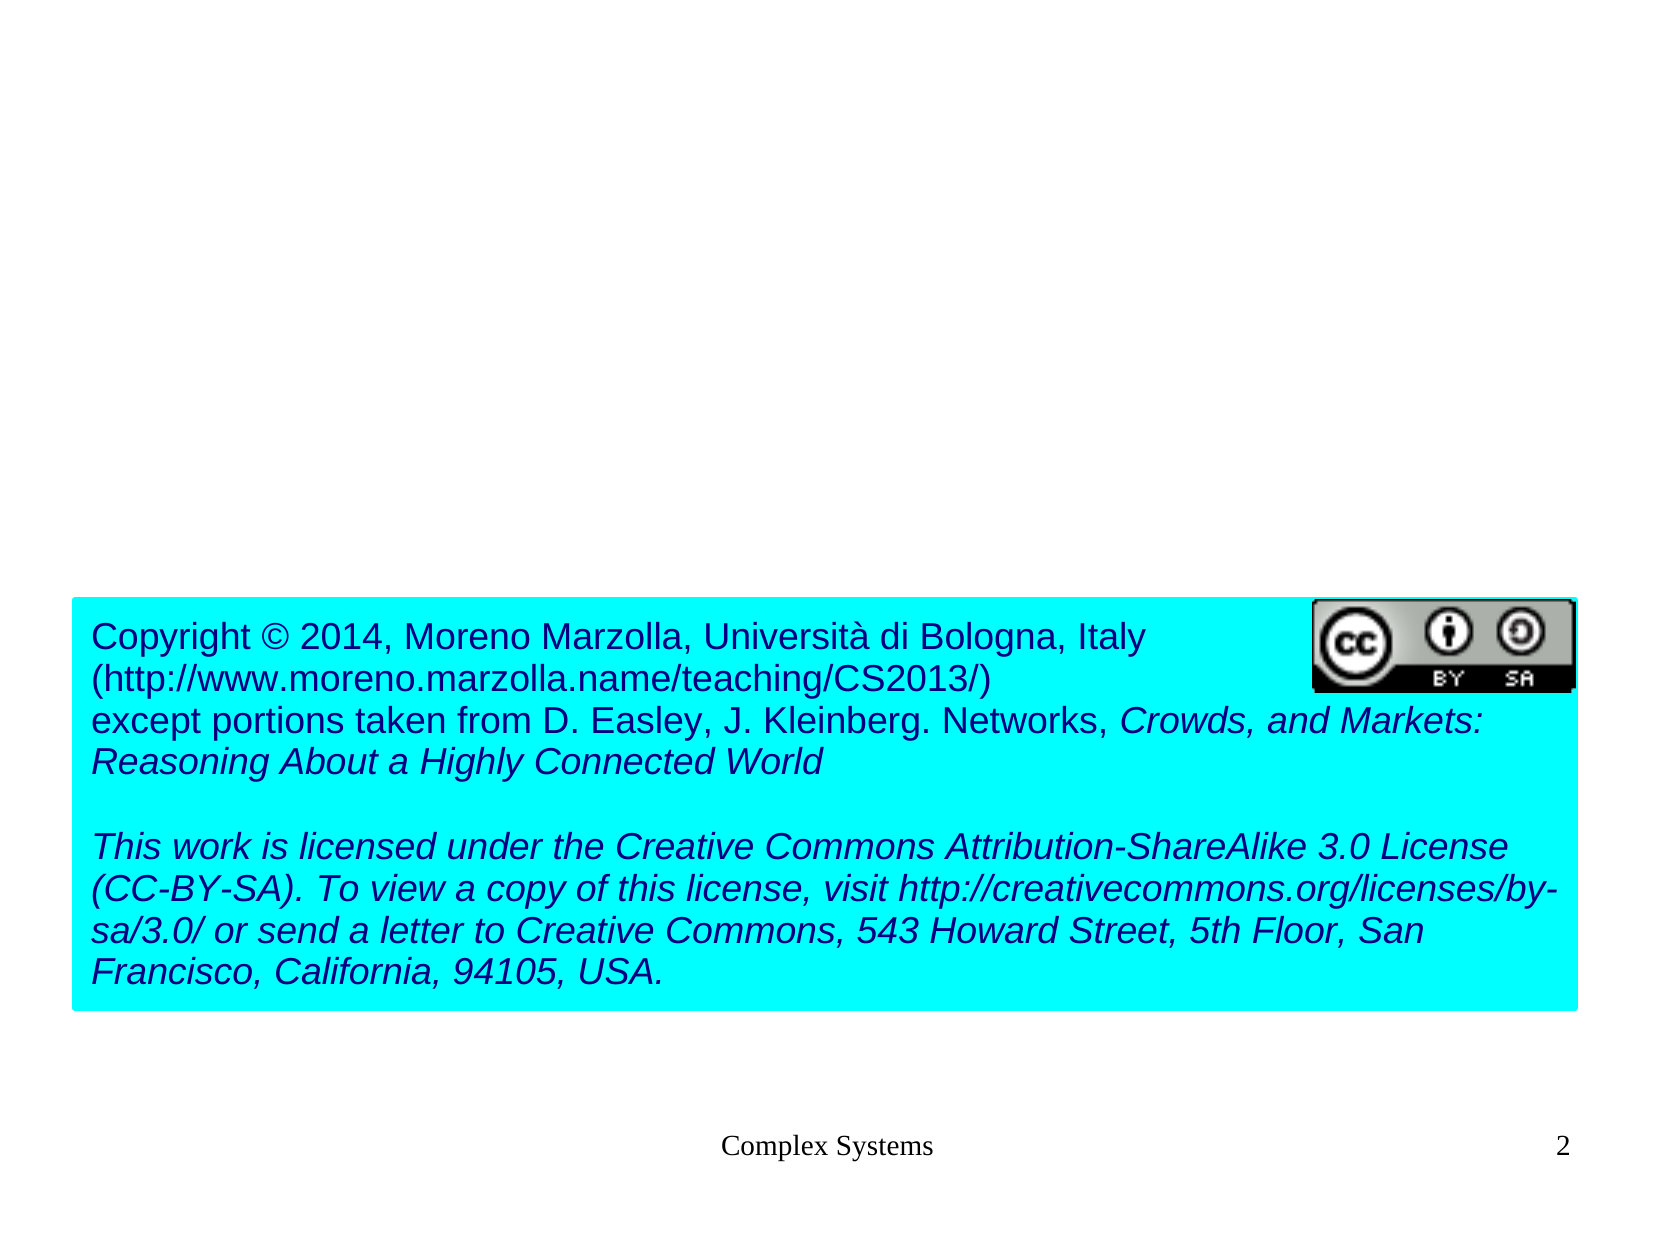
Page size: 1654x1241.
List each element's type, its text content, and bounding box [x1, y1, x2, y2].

text_box Copyright © 2014, Moreno Marzolla, Università di Bologna, Italy (http://www.moreno.marzolla.name/teaching/CS2013/) except portions taken from D. Easley, J. Kleinberg. Networks, Crowds, and Markets: Reasoning About a Highly Connected World This work is licensed under the Creative Commons Attribution-ShareAlike 3.0 License (CC-BY-SA). To view a copy of this license, visit http://creativecommons.org/licenses/by-sa/3.0/ or send a letter to Creative Commons, 543 Howard Street, 5th Floor, San Francisco, California, 94105, USA. [75, 600, 1576, 1009]
picture [1312, 599, 1576, 693]
